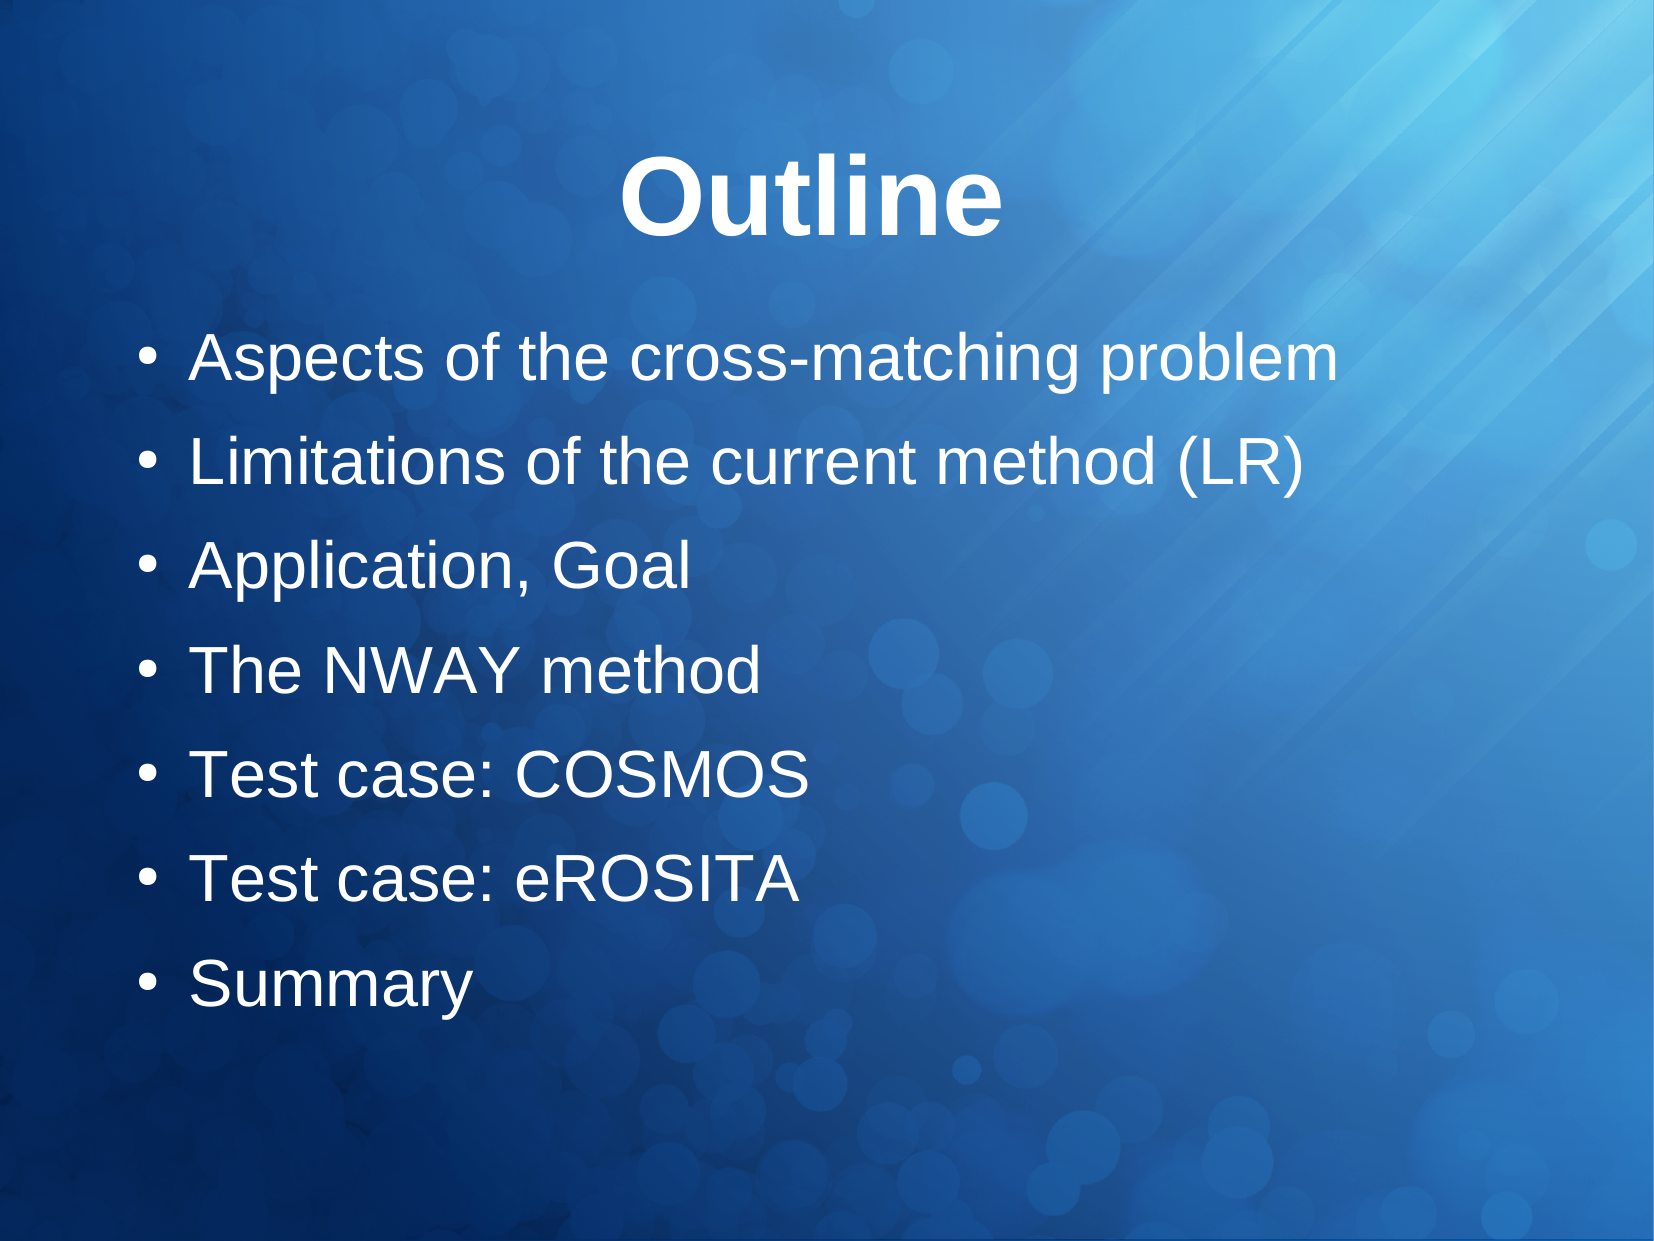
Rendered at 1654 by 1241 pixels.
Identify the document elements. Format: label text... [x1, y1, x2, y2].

title Outline [118, 112, 1506, 281]
list Aspects of the cross-matching problem Limitations of the current method (LR) Application, Goal The NWAY method Test case: COSMOS Test case: eROSITA Summary [118, 319, 1571, 1040]
picture [0, 0, 1654, 1241]
